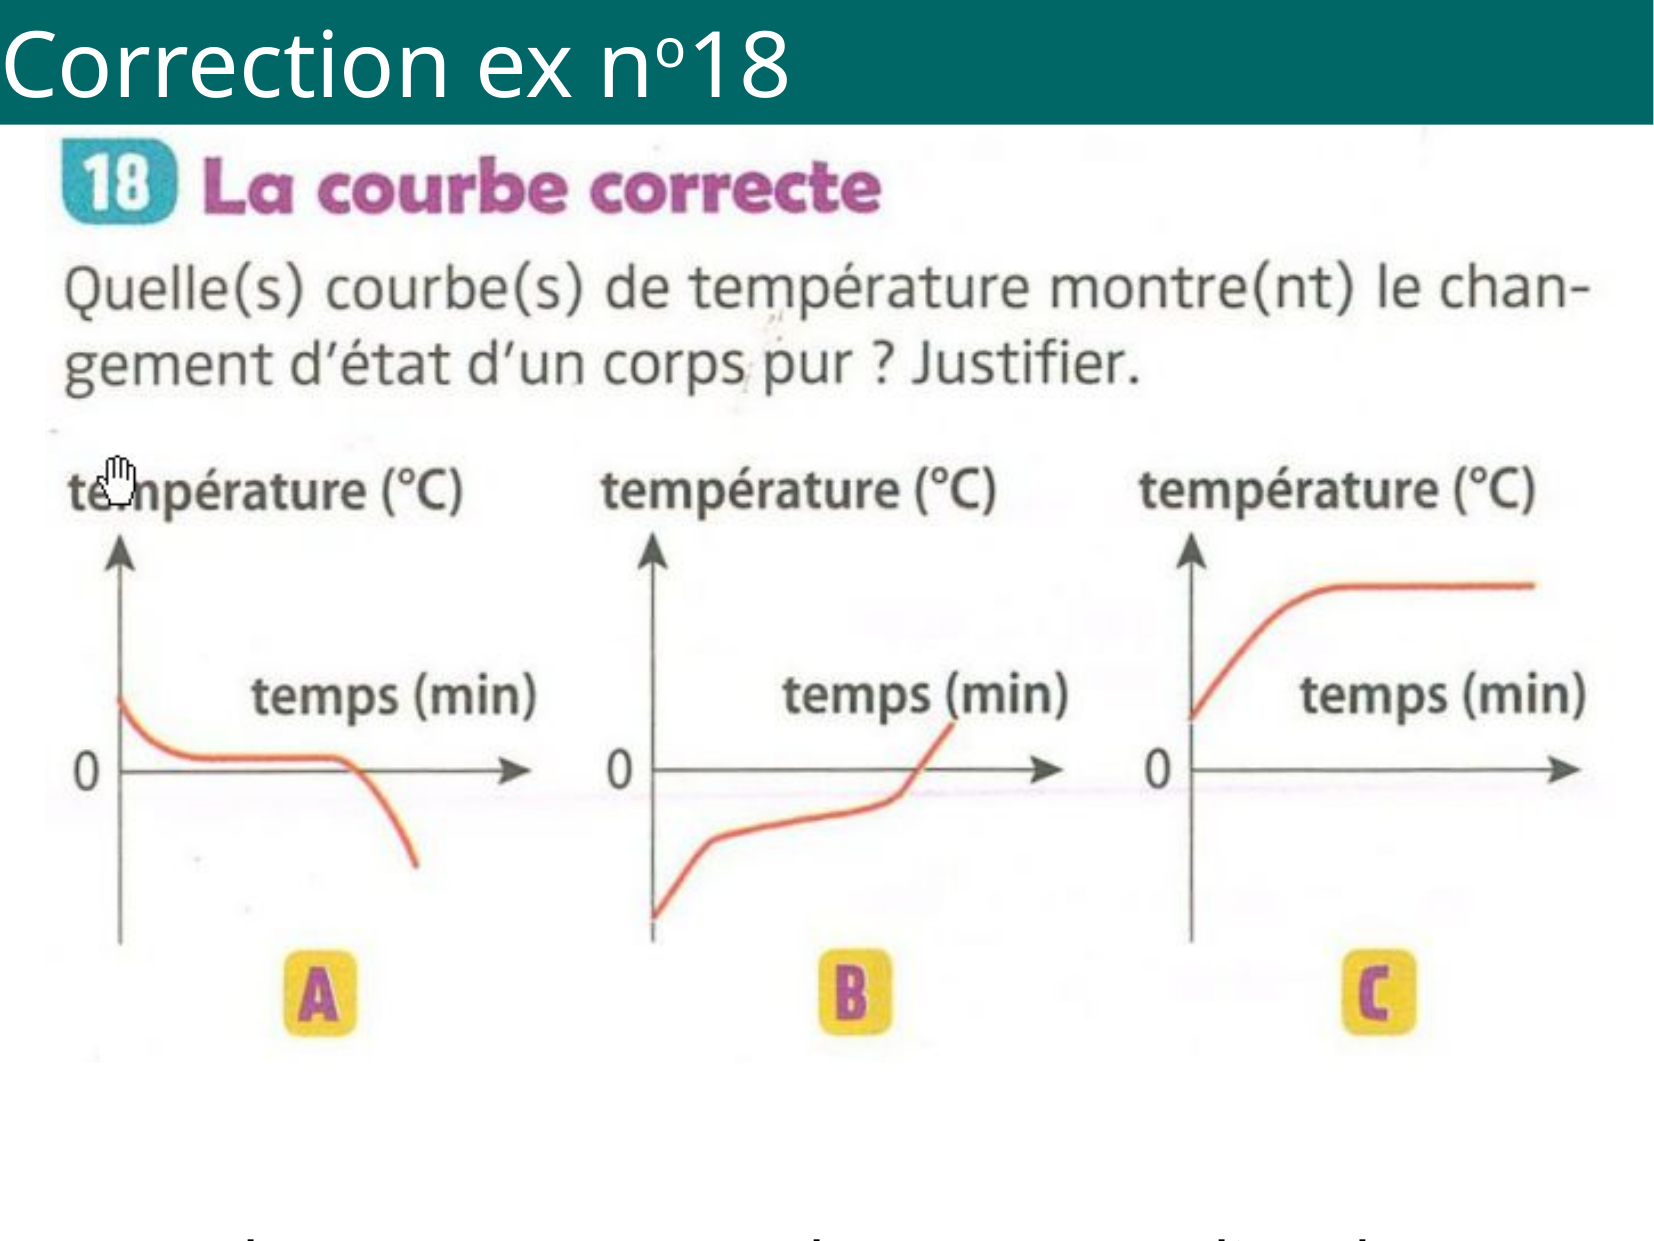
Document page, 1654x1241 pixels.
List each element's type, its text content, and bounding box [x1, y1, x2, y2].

subtitle La courbe A et C, car on observe un palier de température. [11, 129, 1642, 1229]
title Correction ex no18 [0, 10, 1654, 114]
picture [45, 125, 1618, 1063]
